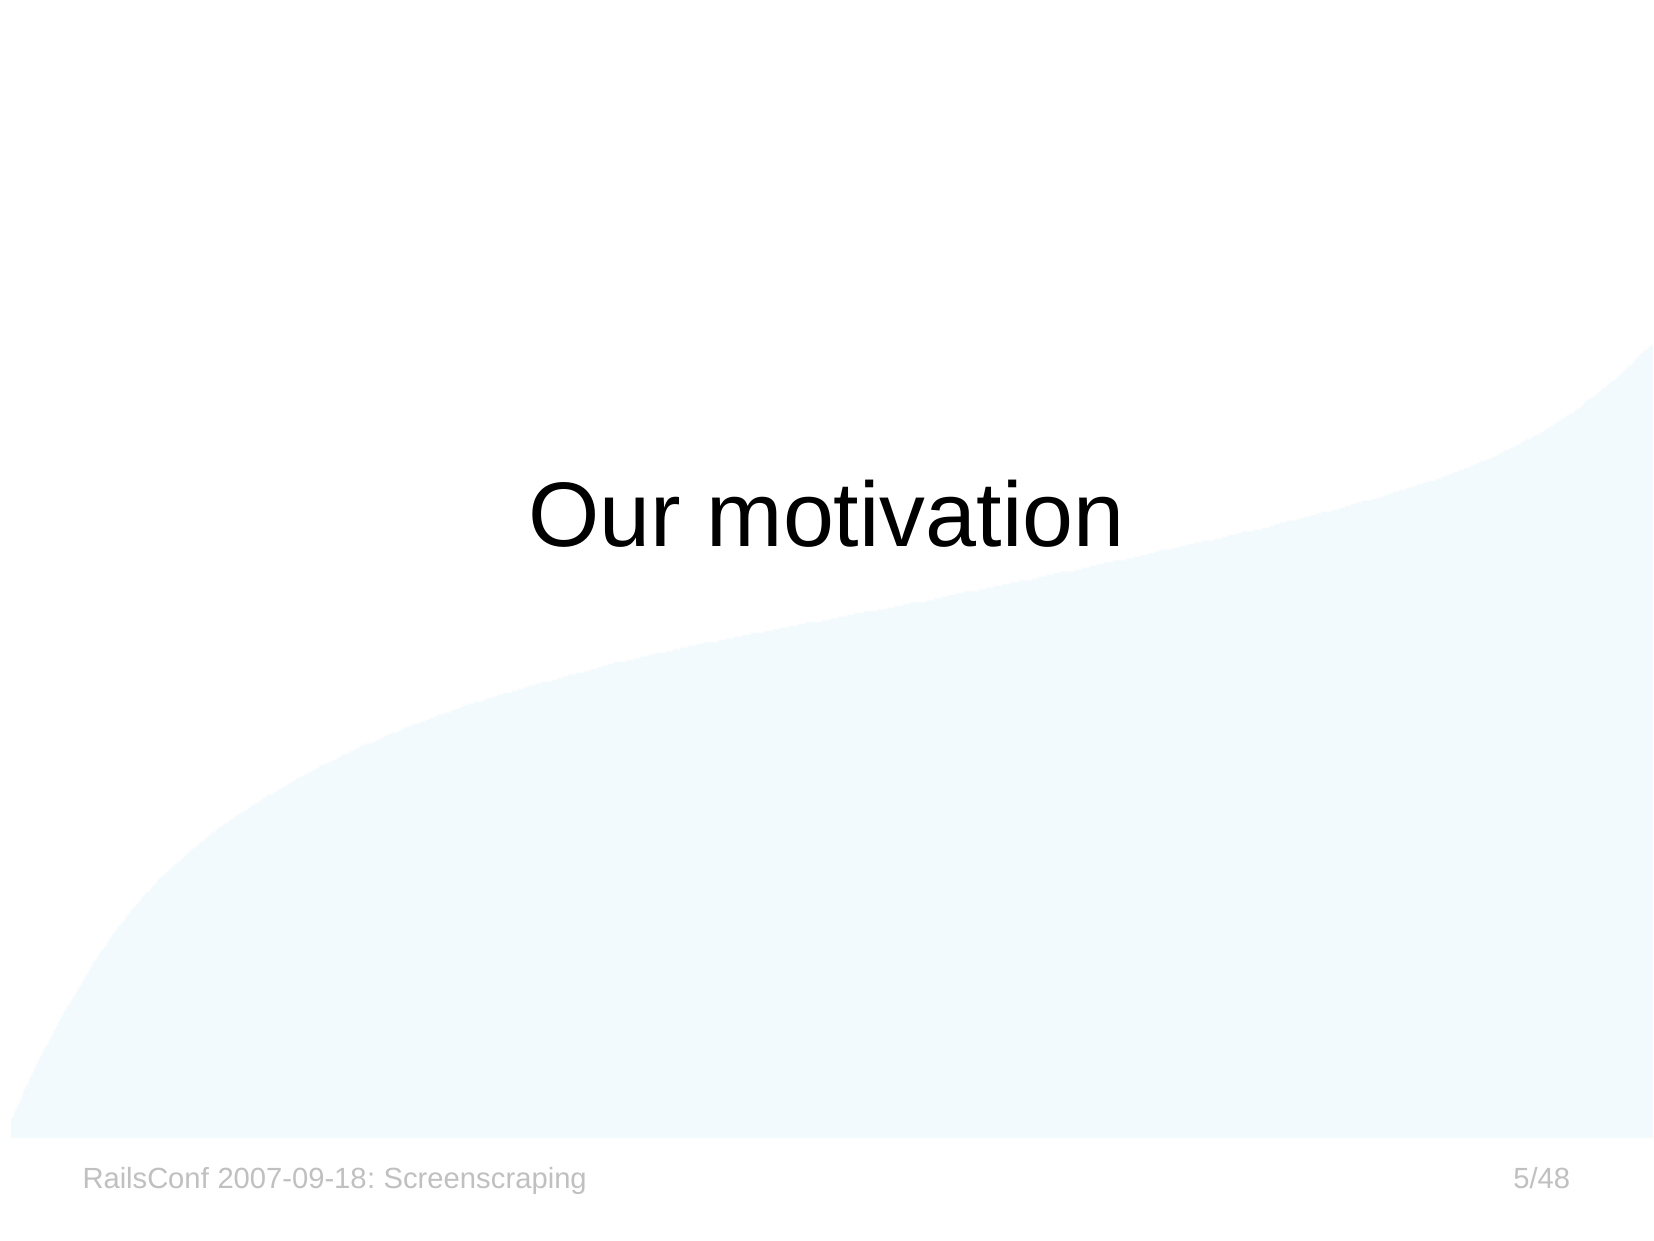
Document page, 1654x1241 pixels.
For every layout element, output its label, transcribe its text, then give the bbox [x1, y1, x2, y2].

picture [11, 0, 1653, 1231]
title Our motivation [123, 385, 1530, 652]
